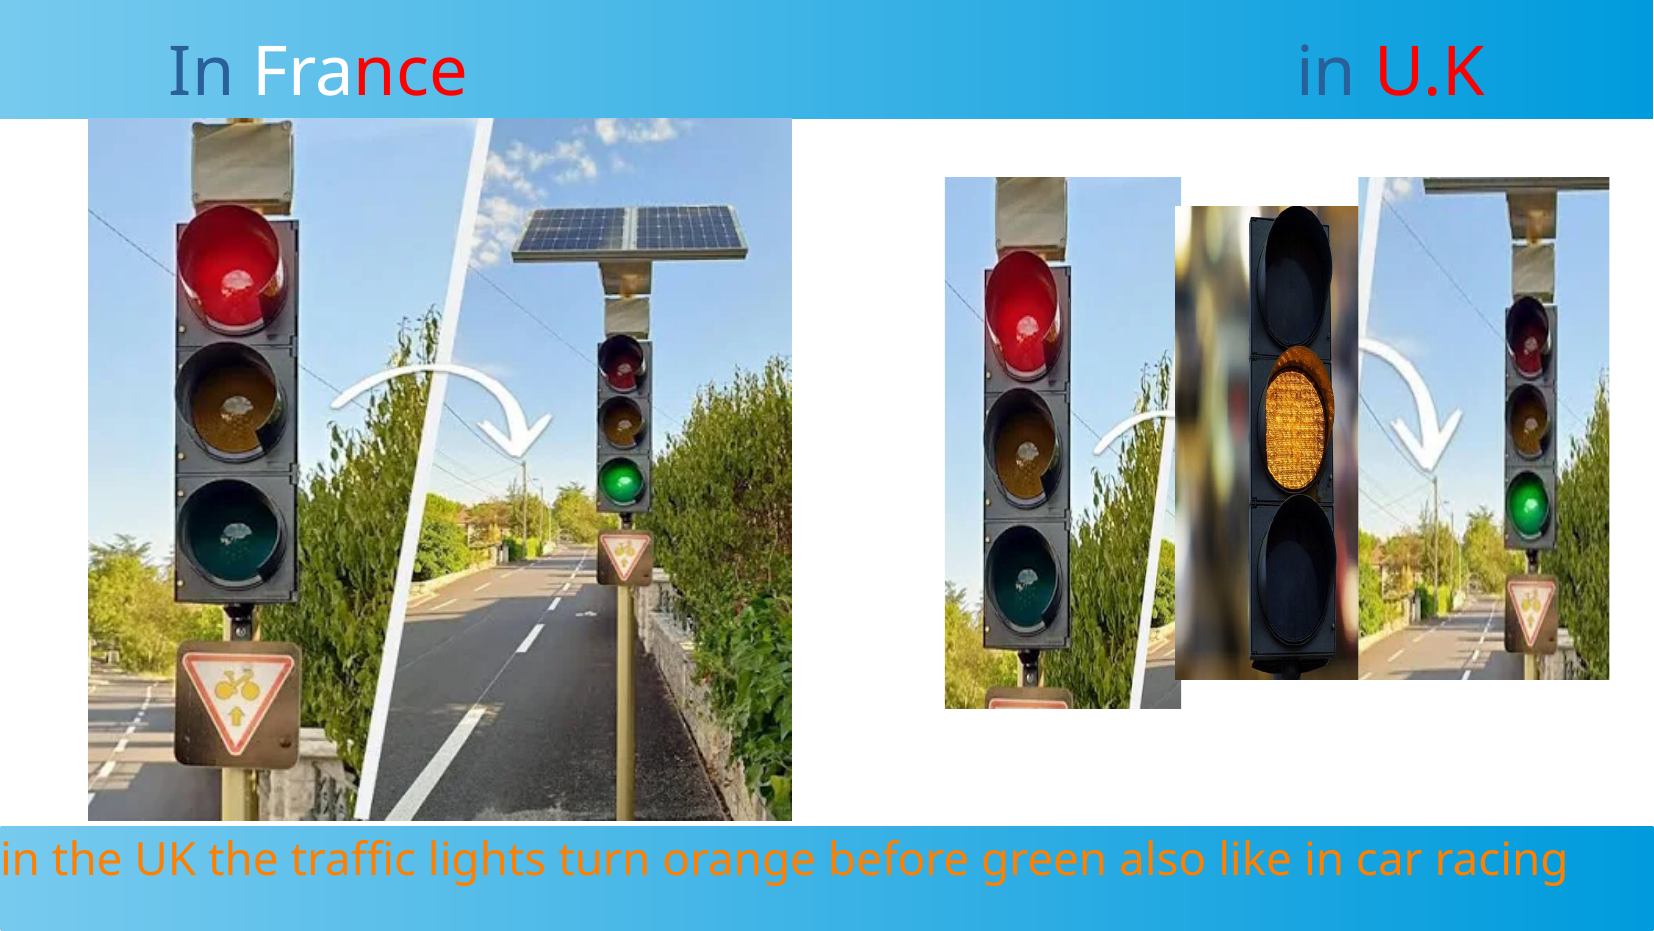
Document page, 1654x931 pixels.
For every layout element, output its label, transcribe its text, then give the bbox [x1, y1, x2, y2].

list in the UK the traffic lights turn orange before green also like in car racing [0, 826, 1654, 931]
title In France in U.K [59, 21, 1595, 116]
picture [944, 177, 1610, 709]
picture [88, 118, 792, 821]
